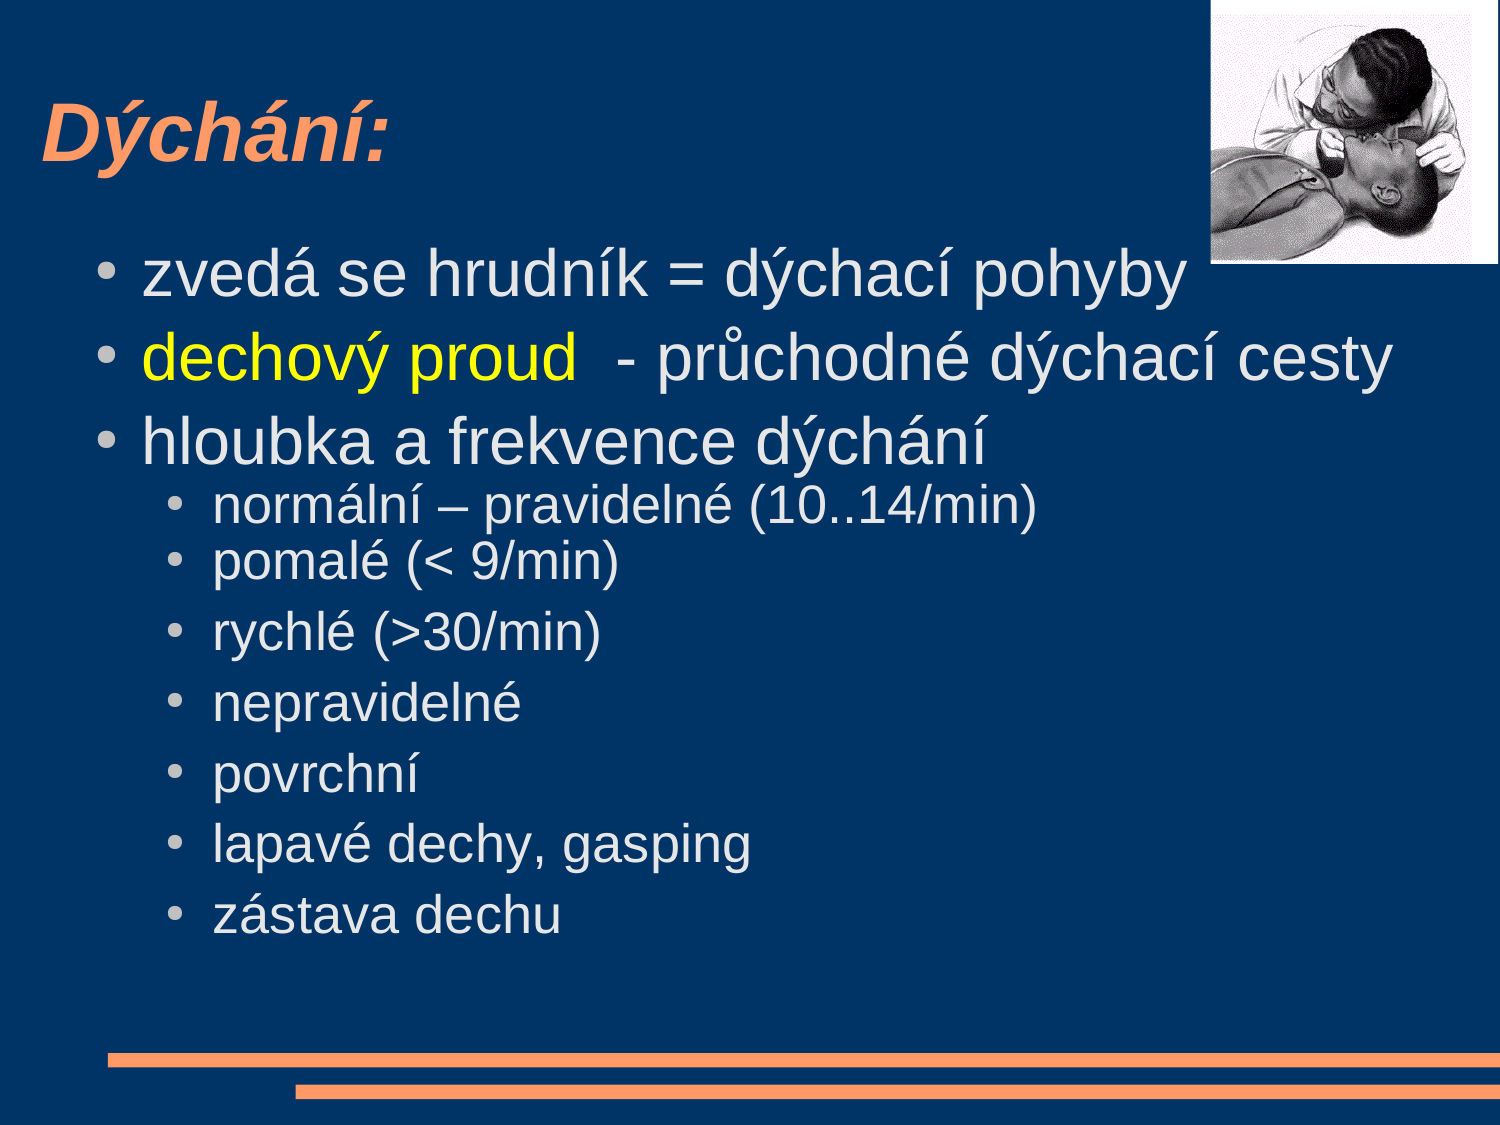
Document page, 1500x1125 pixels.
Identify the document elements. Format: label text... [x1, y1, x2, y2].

title Dýchání: [41, 29, 1210, 237]
picture [1210, 0, 1500, 266]
list zvedá se hrudník = dýchací pohyby dechový proud - průchodné dýchací cesty hloubka a frekvence dýchání normální – pravidelné (10..14/min) pomalé (< 9/min) rychlé (>30/min) nepravidelné povrchní lapavé dechy, gasping zástava dechu [94, 236, 1500, 1050]
